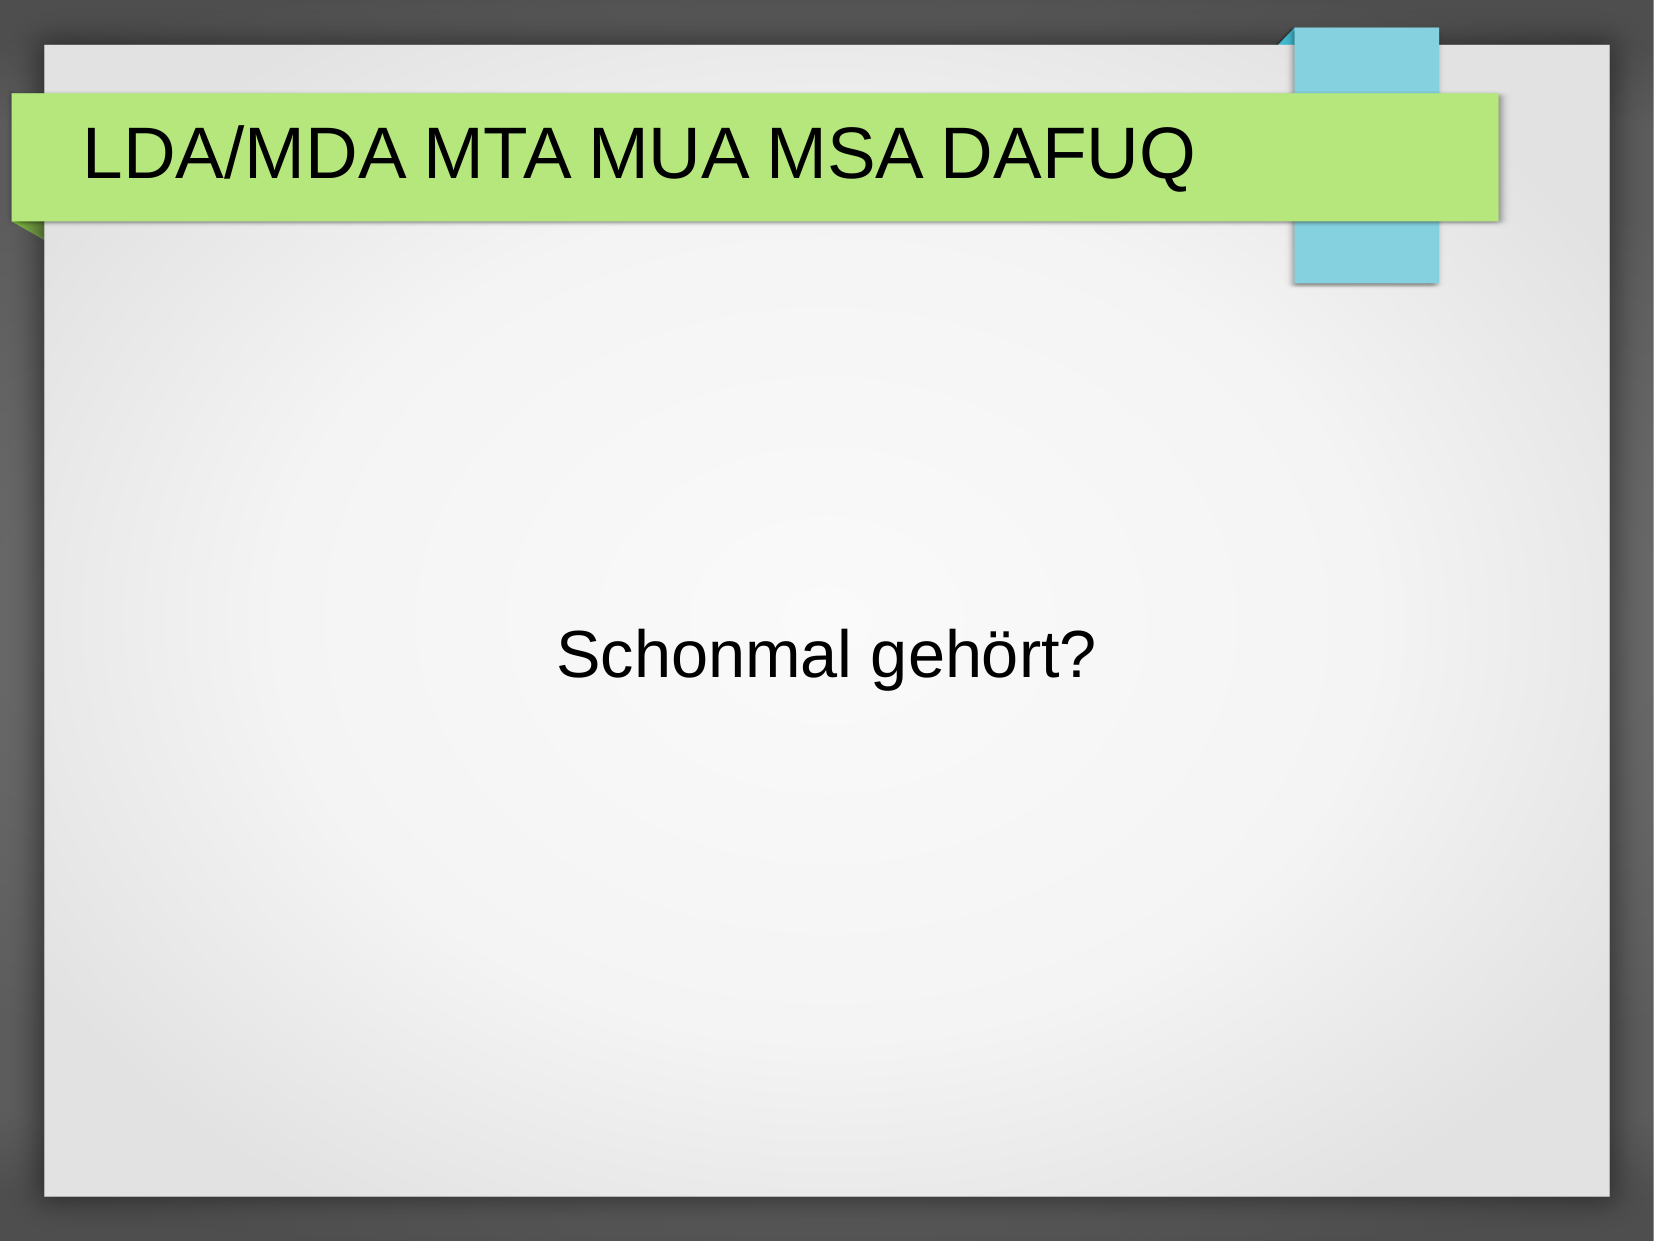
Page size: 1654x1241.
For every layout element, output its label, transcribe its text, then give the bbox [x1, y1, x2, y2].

title LDA/MDA MTA MUA MSA DAFUQ [82, 66, 1264, 241]
picture [0, 0, 1654, 1241]
subtitle Schonmal gehört? [82, 295, 1571, 1015]
